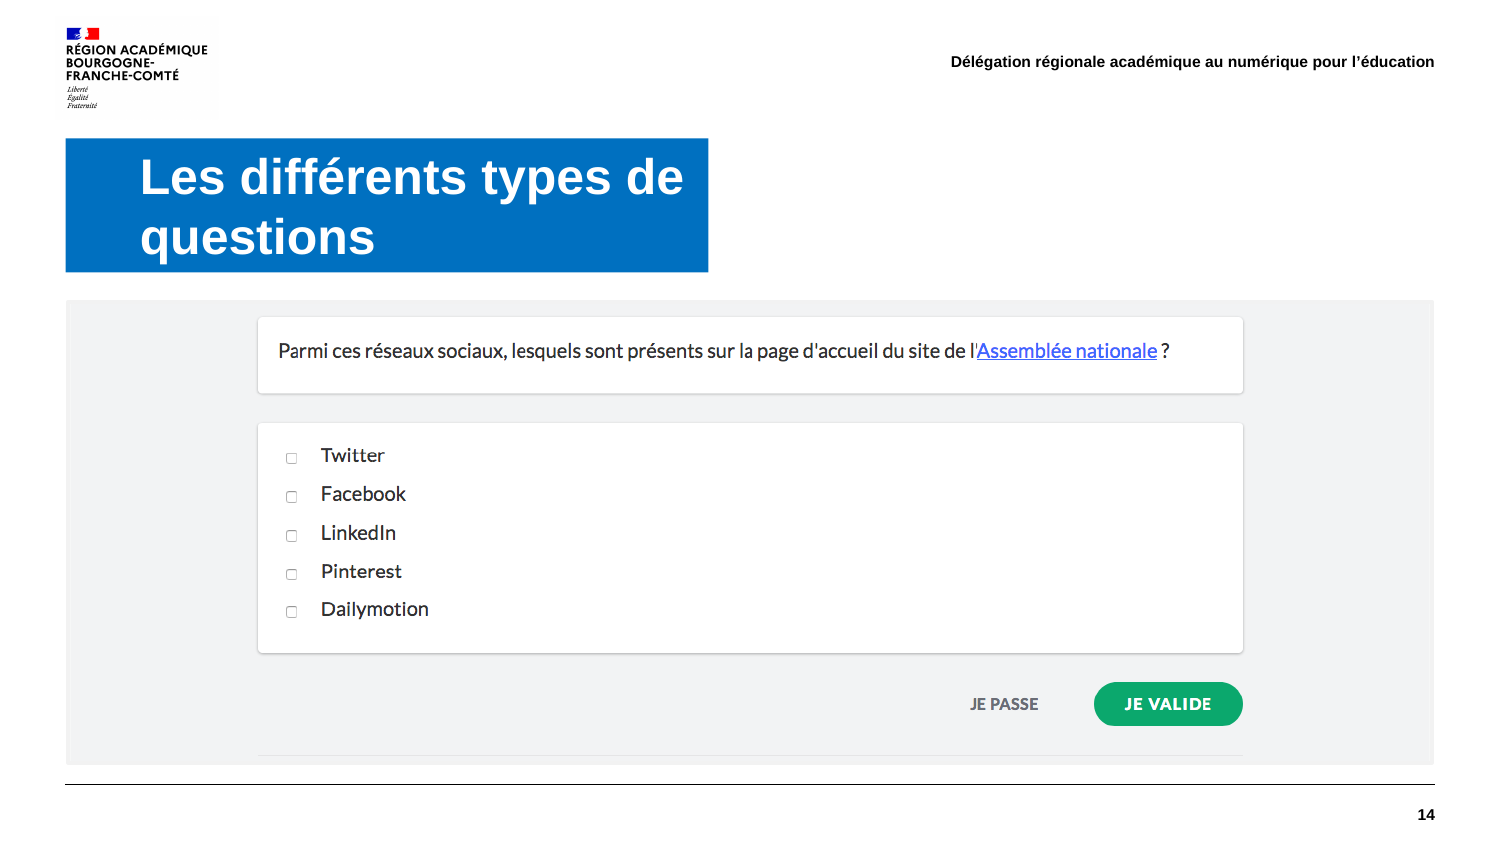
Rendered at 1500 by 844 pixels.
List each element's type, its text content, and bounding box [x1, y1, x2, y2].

picture [70, 303, 1430, 761]
picture [55, 16, 219, 120]
slide_number <numéro> [1213, 784, 1436, 844]
list Les différents types de questions [65, 138, 709, 273]
footer Délégation régionale académique au numérique pour l’éducation [470, 32, 1436, 92]
